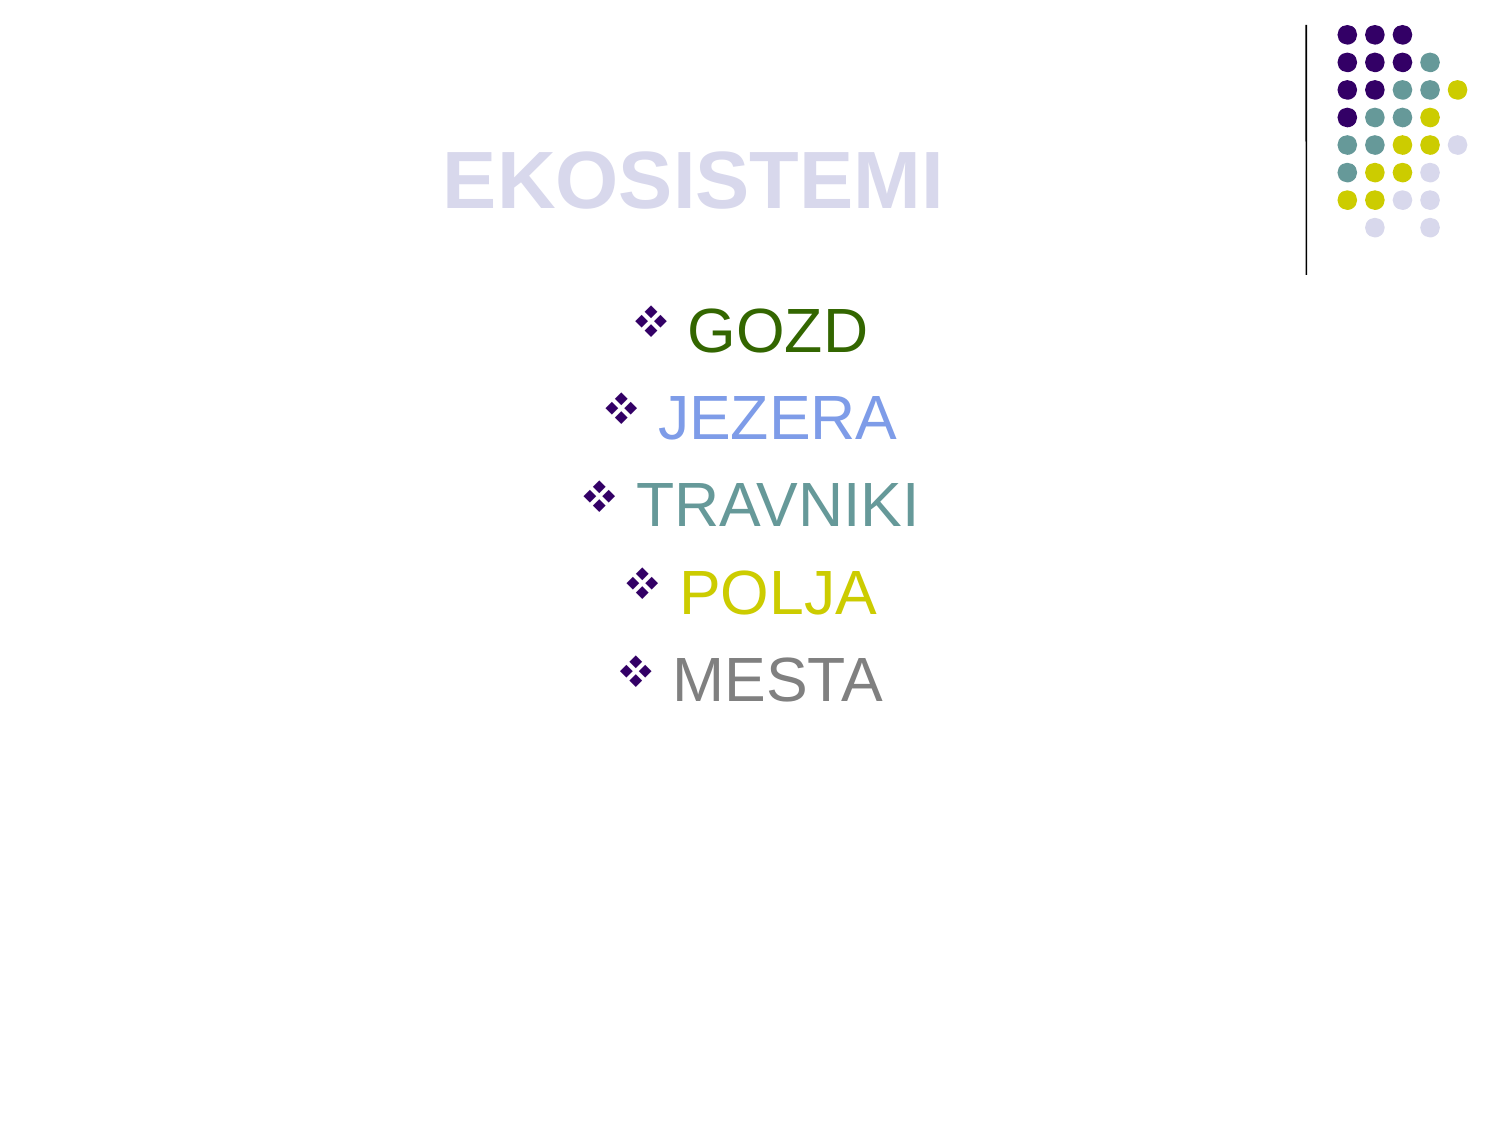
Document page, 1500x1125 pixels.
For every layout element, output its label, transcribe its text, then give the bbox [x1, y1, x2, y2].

list GOZD JEZERA TRAVNIKI POLJA MESTA [75, 282, 1425, 1006]
title EKOSISTEMI [75, 20, 1313, 233]
